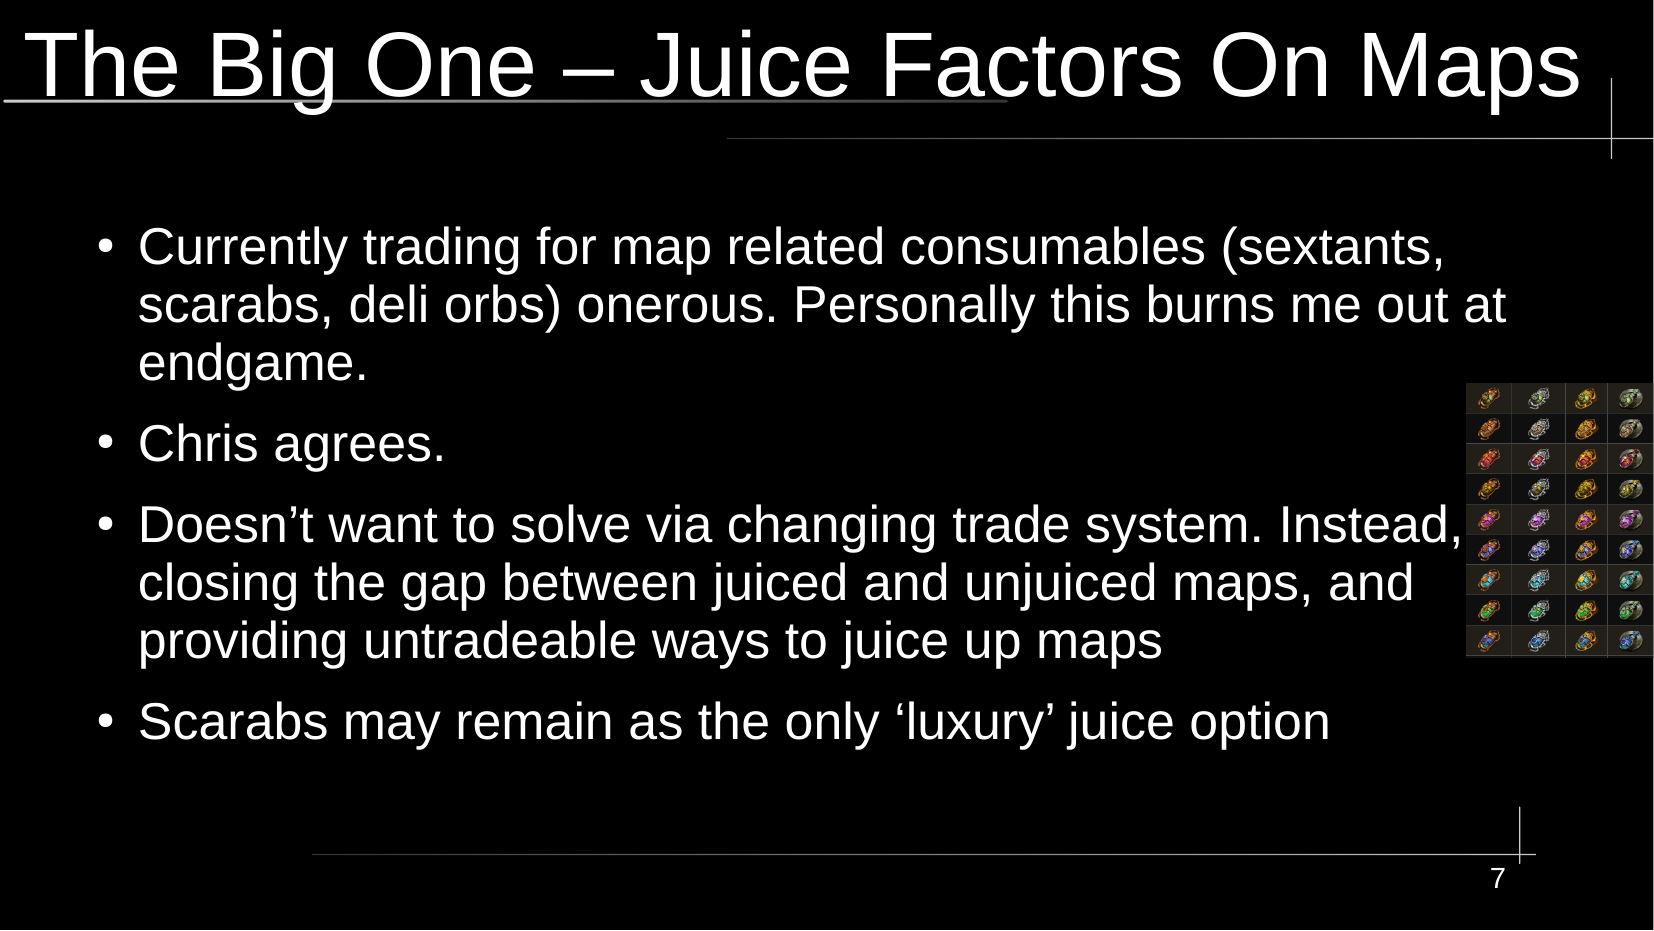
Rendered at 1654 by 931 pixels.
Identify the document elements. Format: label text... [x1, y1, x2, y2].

list Currently trading for map related consumables (sextants, scarabs, deli orbs) onerous. Personally this burns me out at endgame. Chris agrees. Doesn’t want to solve via changing trade system. Instead, closing the gap between juiced and unjuiced maps, and providing untradeable ways to juice up maps Scarabs may remain as the only ‘luxury’ juice option [82, 217, 1571, 758]
picture [1466, 383, 1654, 658]
title The Big One – Juice Factors On Maps [23, 11, 1589, 119]
